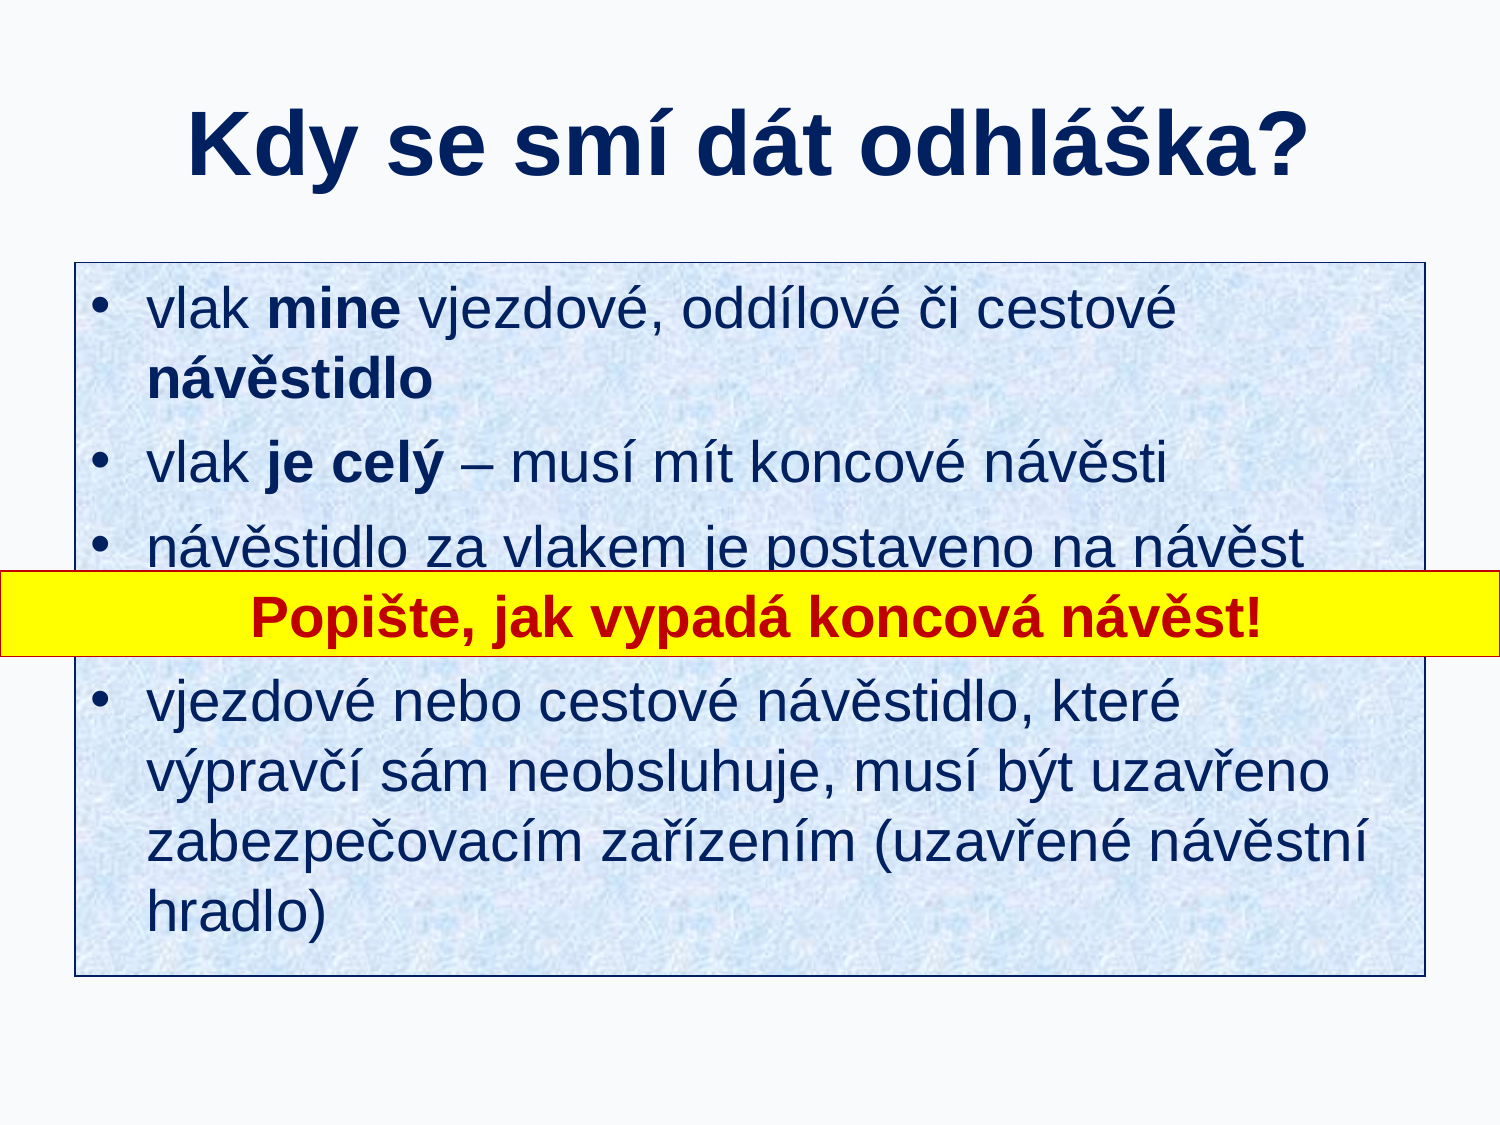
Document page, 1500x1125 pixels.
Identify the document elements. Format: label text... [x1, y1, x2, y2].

text_box Popište, jak vypadá koncová návěst! [0, 571, 1500, 657]
list vlak mine vjezdové, oddílové či cestové návěstidlo vlak je celý – musí mít koncové návěsti návěstidlo za vlakem je postaveno na návěst STŮJ vjezdové nebo cestové návěstidlo, které výpravčí sám neobsluhuje, musí být uzavřeno zabezpečovacím zařízením (uzavřené návěstní hradlo) [75, 657, 1426, 977]
title Kdy se smí dát odhláška? [75, 45, 1426, 233]
list vlak mine vjezdové, oddílové či cestové návěstidlo vlak je celý – musí mít koncové návěsti návěstidlo za vlakem je postaveno na návěst STŮJ vjezdové nebo cestové návěstidlo, které výpravčí sám neobsluhuje, musí být uzavřeno zabezpečovacím zařízením (uzavřené návěstní hradlo) [75, 262, 1426, 571]
